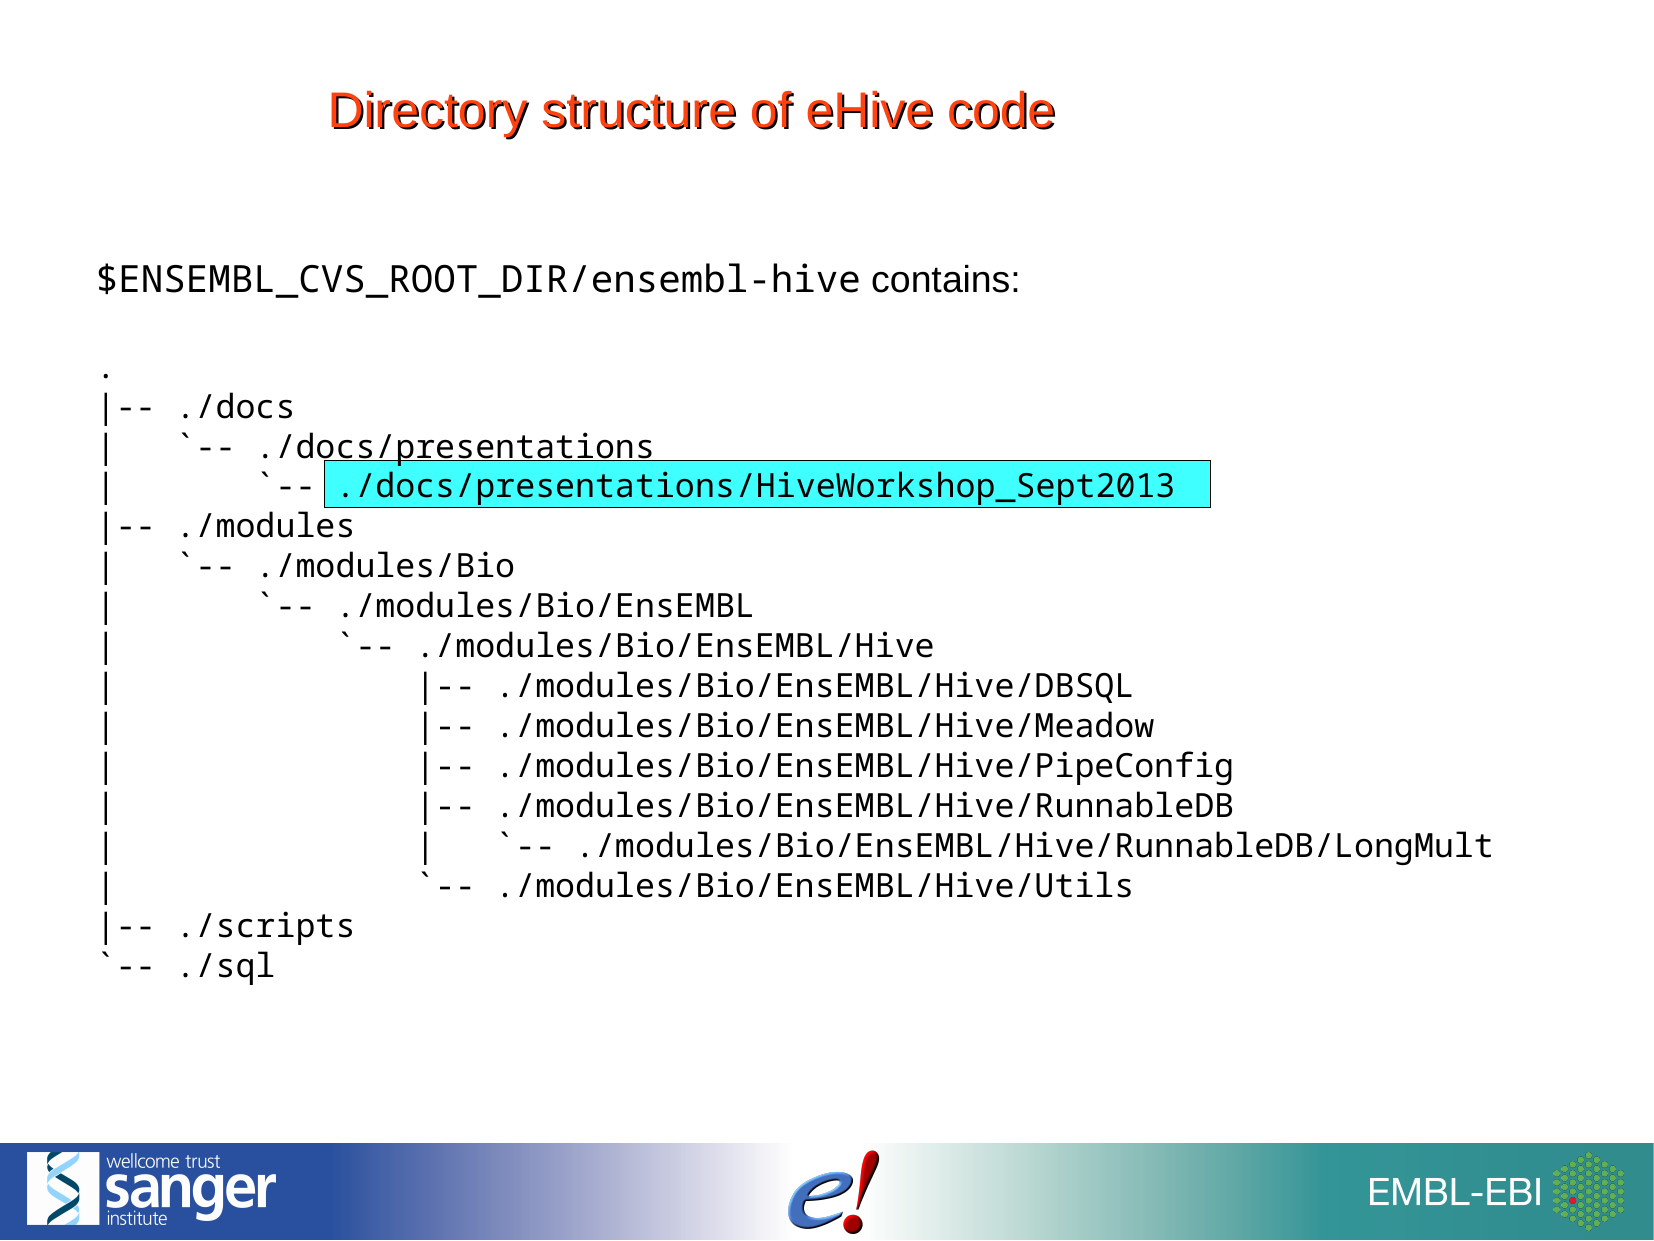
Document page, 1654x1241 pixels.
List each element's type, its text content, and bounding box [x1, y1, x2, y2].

text_box $ENSEMBL_CVS_ROOT_DIR/ensembl-hive contains: . |-- ./docs | `-- ./docs/presentations | `-- ./docs/presentations/HiveWorkshop_Sept2013 |-- ./modules | `-- ./modules/Bio | `-- ./modules/Bio/EnsEMBL | `-- ./modules/Bio/EnsEMBL/Hive | |-- ./modules/Bio/EnsEMBL/Hive/DBSQL | |-- ./modules/Bio/EnsEMBL/Hive/Meadow | |-- ./modules/Bio/EnsEMBL/Hive/PipeConfig | |-- ./modules/Bio/EnsEMBL/Hive/RunnableDB | | `-- ./modules/Bio/EnsEMBL/Hive/RunnableDB/LongMult | `-- ./modules/Bio/EnsEMBL/Hive/Utils |-- ./scripts `-- ./sql [81, 194, 1569, 1096]
picture [0, 1143, 1654, 1240]
text_box Directory structure of eHive code [82, 49, 1301, 153]
